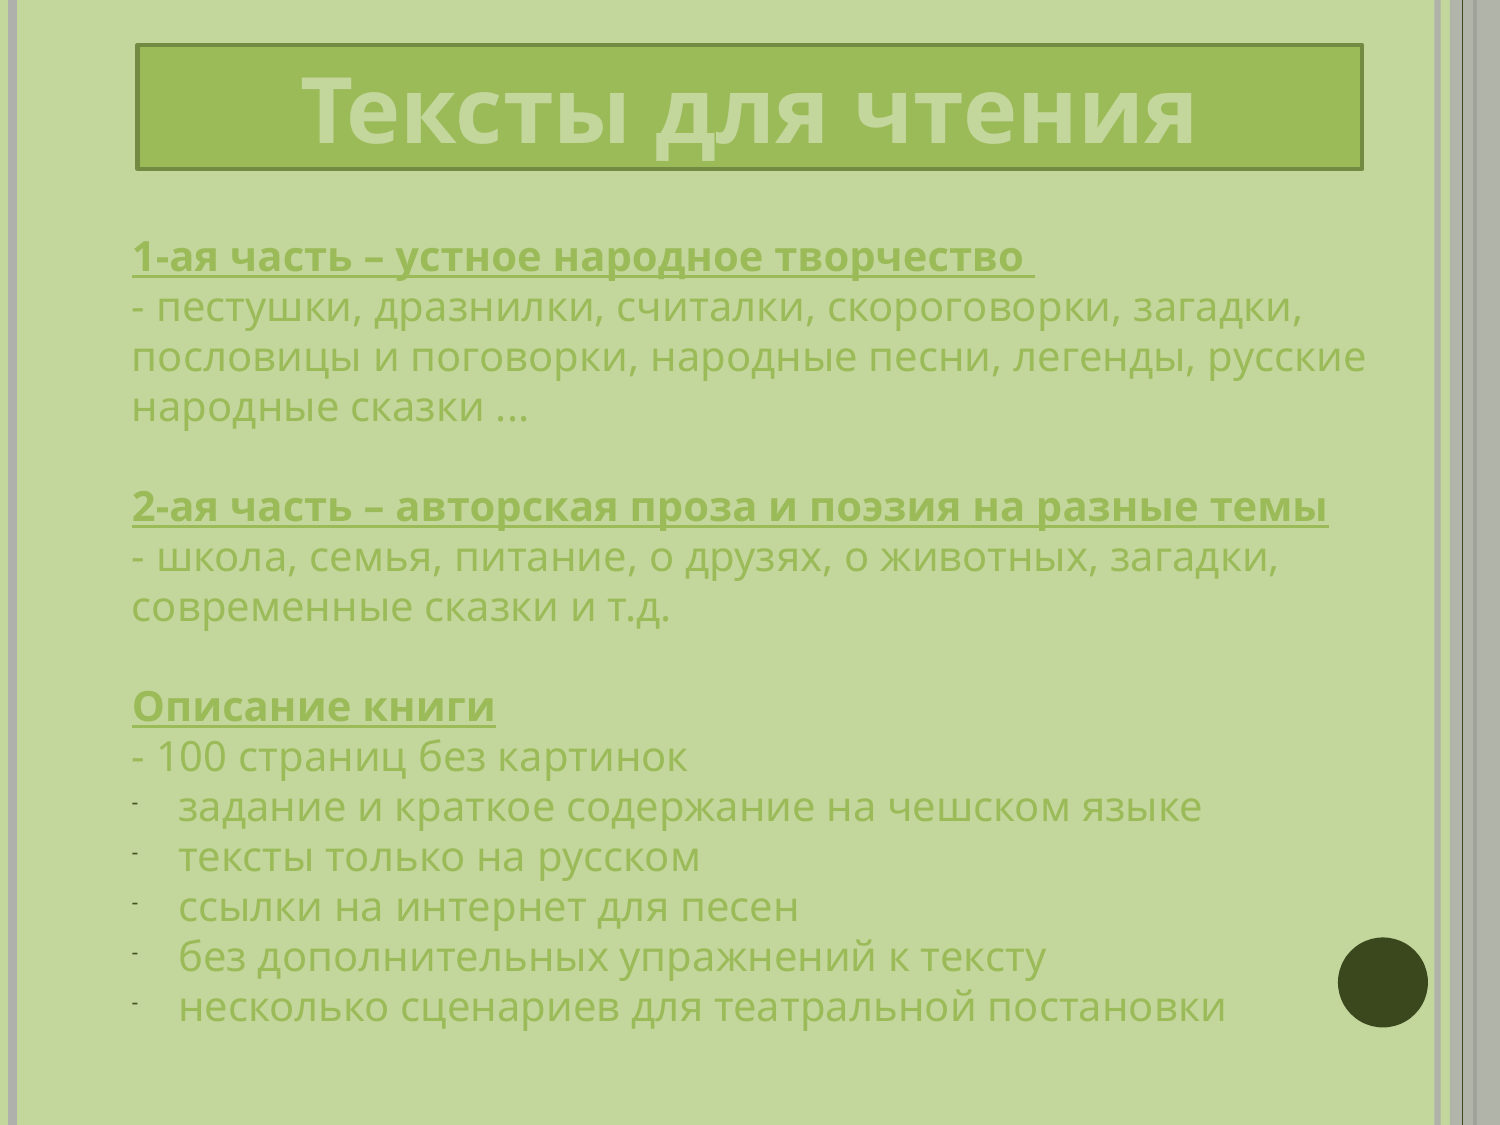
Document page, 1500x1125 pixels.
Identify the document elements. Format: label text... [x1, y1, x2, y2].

text_box Тексты для чтения [137, 45, 1363, 169]
text_box 1-ая часть – устное народное творчество - пестушки, дразнилки, считалки, скороговорки, загадки, пословицы и поговорки, народные песни, легенды, русские народные сказки ... 2-ая часть – авторская проза и поэзия на разные темы - школа, семья, питание, о друзях, о животных, загадки, современные сказки и т.д. Описание книги - 100 страниц без картинок задание и краткое содержание на чешском языке тексты только на русском ссылки на интернет для песен без дополнительных упражнений к тексту несколько сценариев для театральной постановки [117, 222, 1407, 1038]
